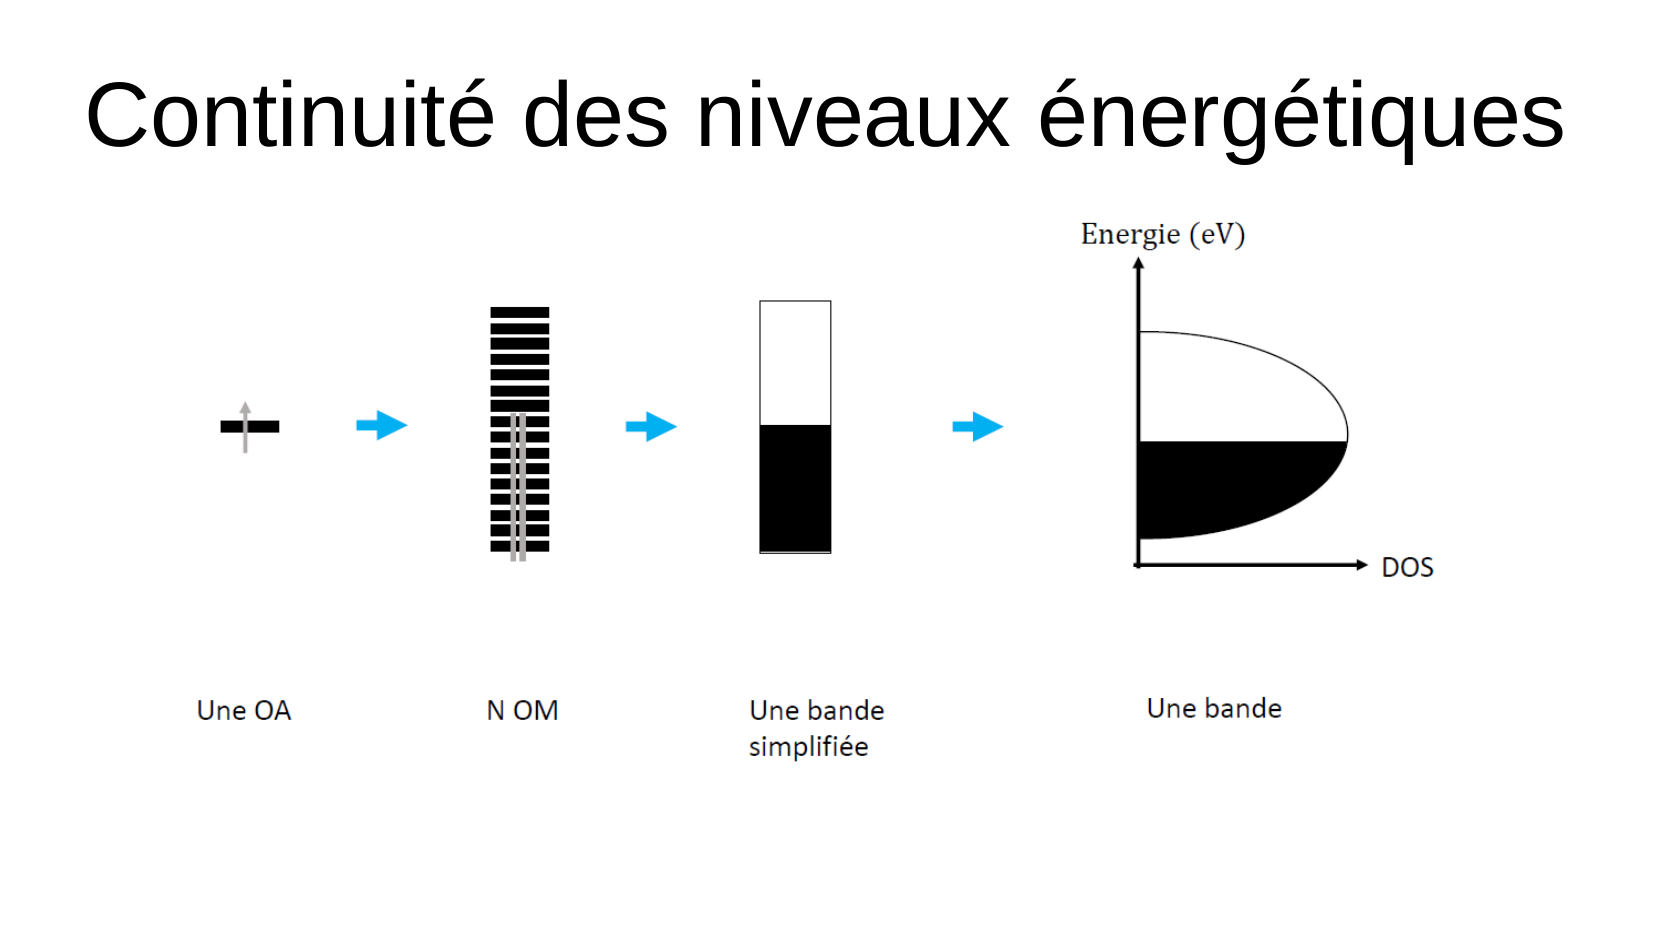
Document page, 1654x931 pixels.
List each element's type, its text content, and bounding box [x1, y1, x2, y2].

title Continuité des niveaux énergétiques [82, 37, 1571, 193]
picture [141, 200, 1619, 792]
